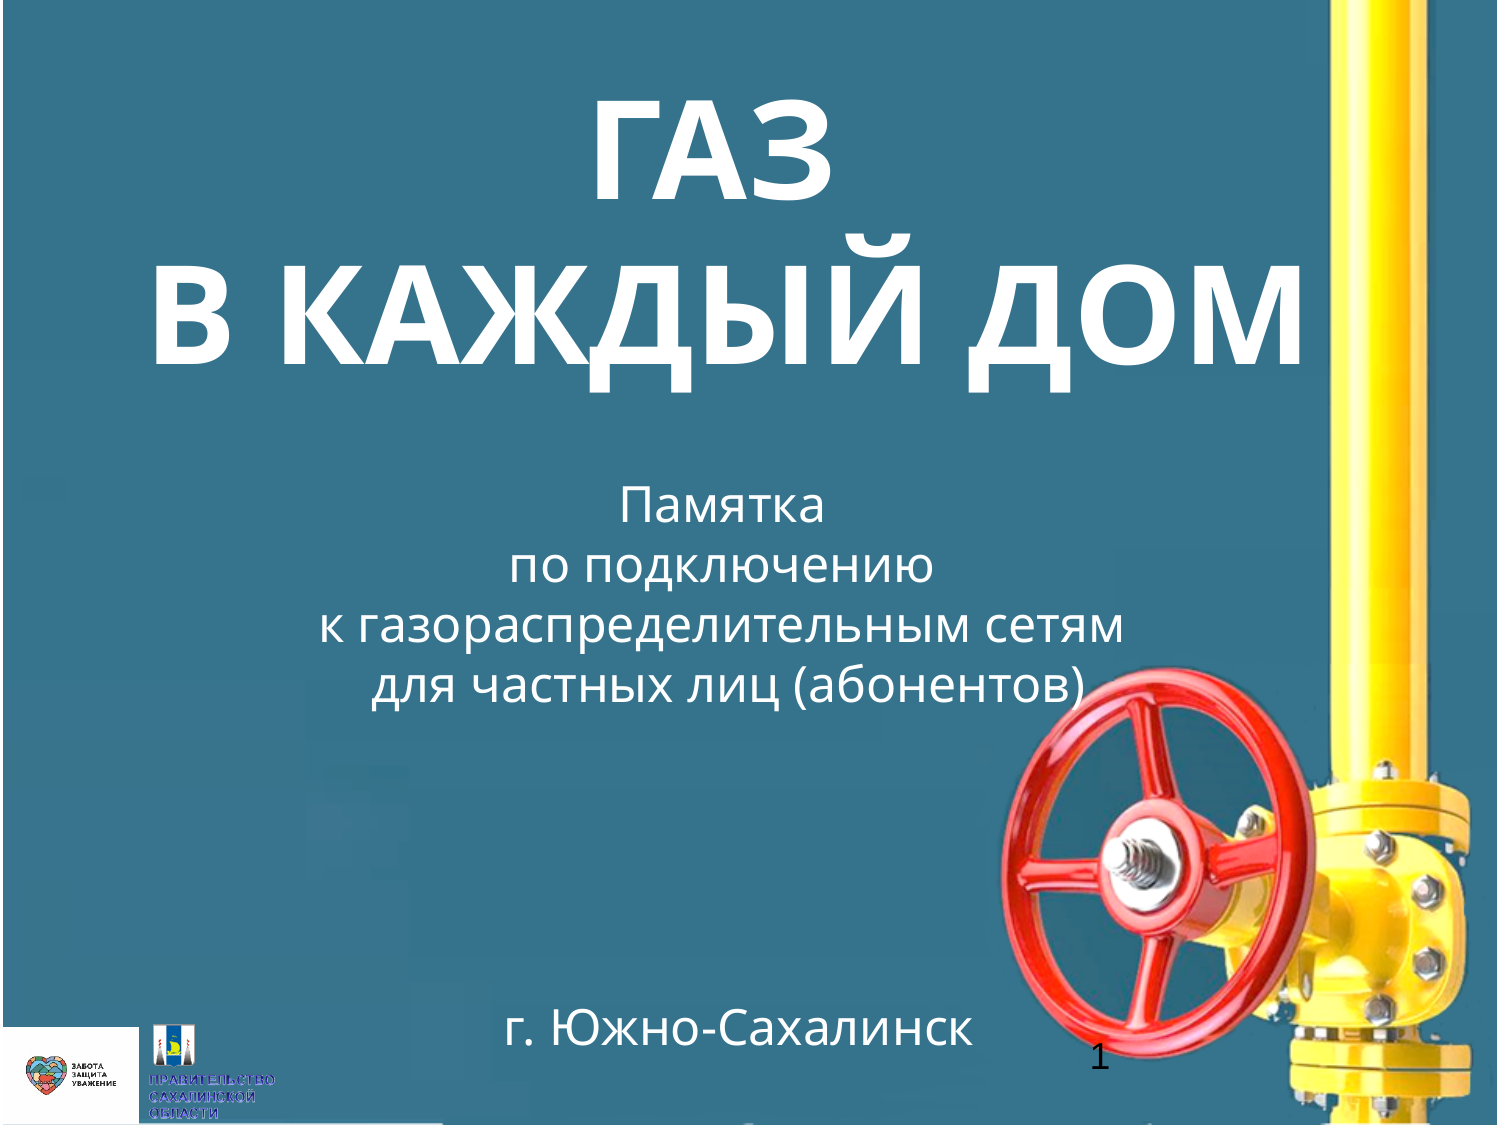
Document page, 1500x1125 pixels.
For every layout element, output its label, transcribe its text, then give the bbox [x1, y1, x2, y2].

text_box г. Южно-Сахалинск [488, 987, 969, 1063]
text_box Памятка по подключению к газораспределительным сетям для частных лиц (абонентов) [0, 464, 1477, 720]
text_box ГАЗ В КАЖДЫЙ ДОМ [0, 54, 1476, 400]
text_box <номер> [1074, 1024, 1425, 1103]
picture [3, 0, 1497, 1125]
